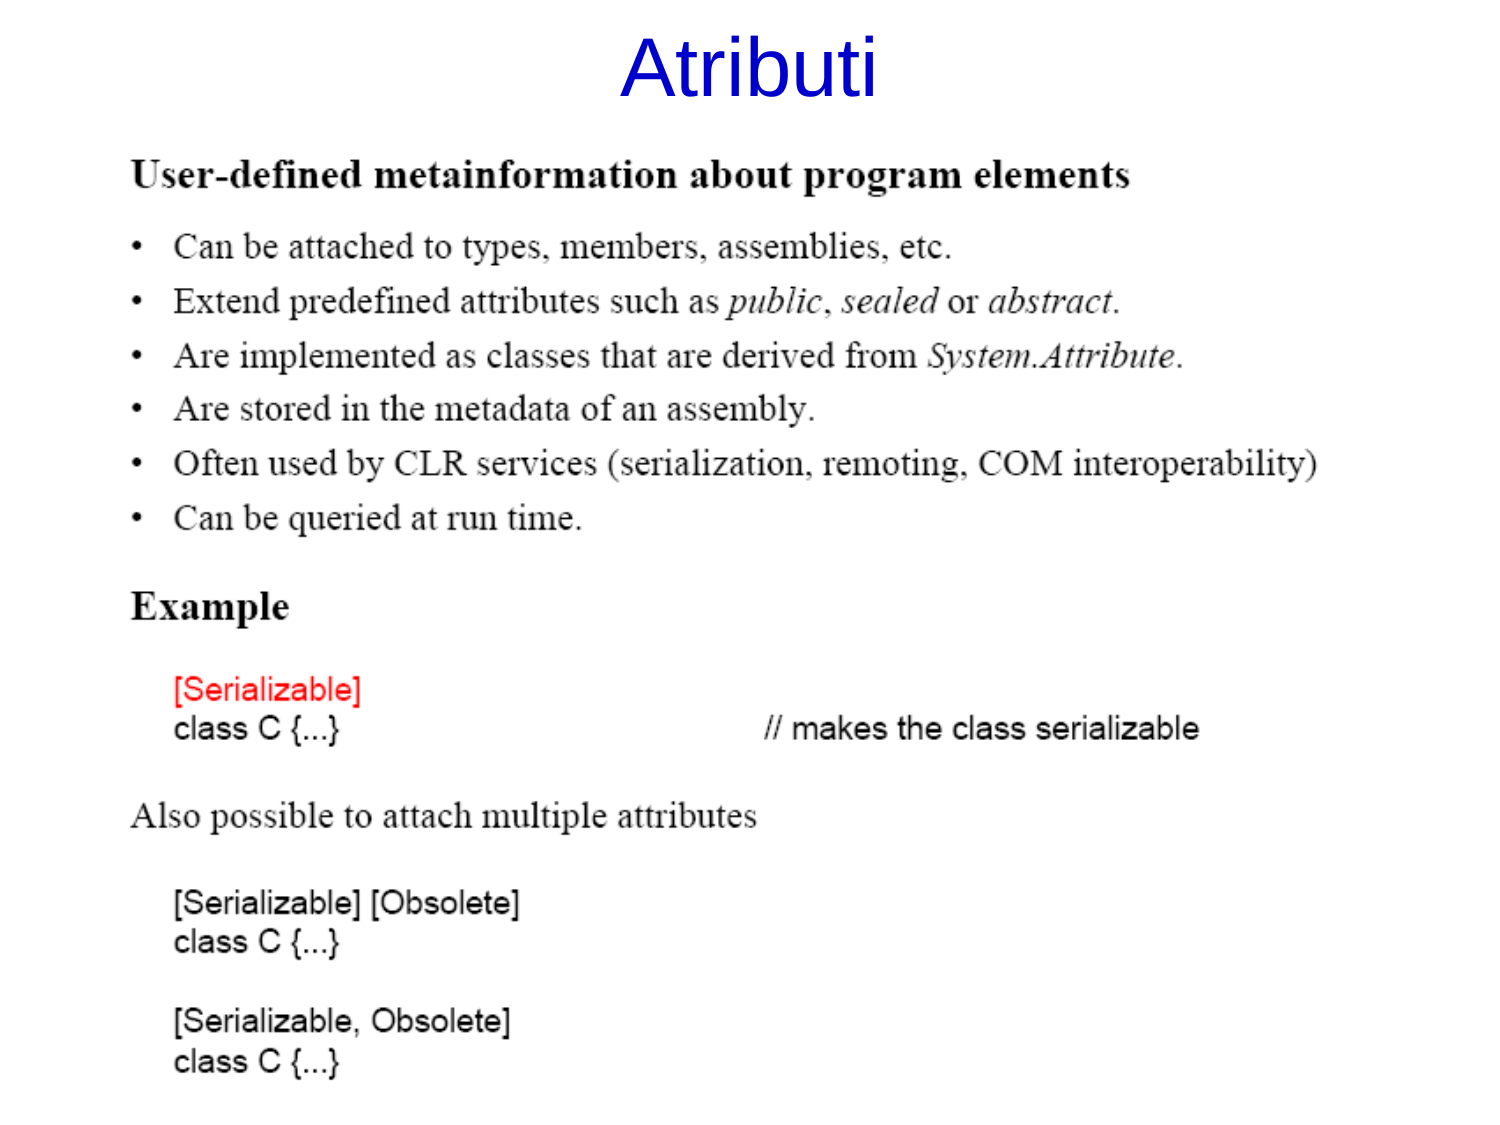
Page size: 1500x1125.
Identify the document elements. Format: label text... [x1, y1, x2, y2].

picture [76, 146, 1388, 1096]
title Atributi [112, 0, 1388, 126]
